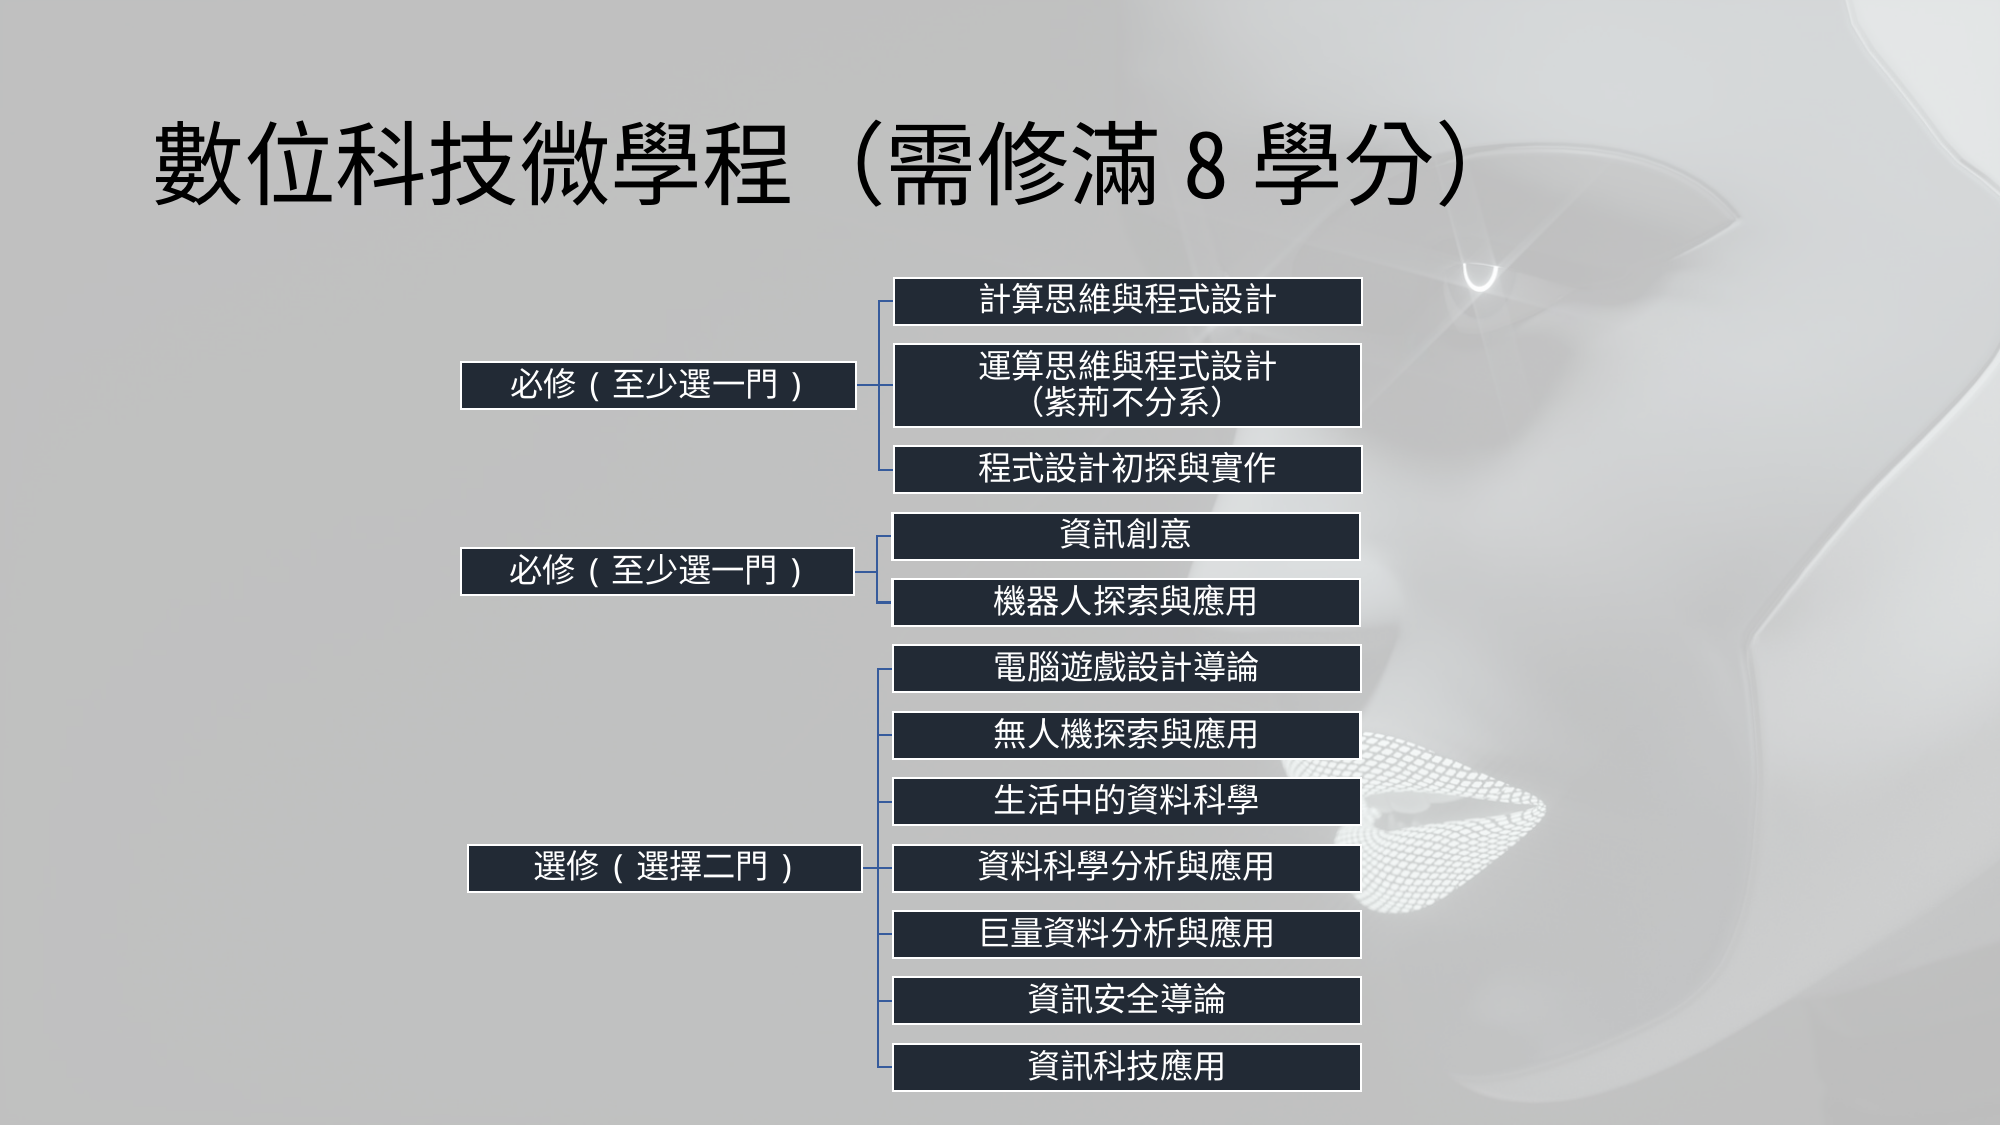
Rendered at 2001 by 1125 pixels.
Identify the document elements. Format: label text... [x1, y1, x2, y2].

text_box 必修(至少選一門) [460, 548, 855, 596]
text_box 無人機探索與應用 [893, 711, 1361, 759]
text_box 選修(選擇二門) [468, 844, 863, 892]
text_box 程式設計初探與實作 [894, 446, 1362, 494]
text_box 機器人探索與應用 [892, 578, 1360, 626]
text_box 運算思維與程式設計 （紫荊不分系） [894, 343, 1362, 427]
title 數位科技微學程（需修滿8學分） [137, 59, 1863, 278]
text_box 生活中的資料科學 [893, 778, 1361, 826]
text_box 資訊創意 [892, 512, 1360, 560]
text_box 資訊安全導論 [893, 977, 1361, 1025]
text_box 資訊科技應用 [893, 1043, 1361, 1091]
text_box 電腦遊戲設計導論 [893, 645, 1361, 693]
text_box 巨量資料分析與應用 [893, 910, 1361, 958]
text_box 計算思維與程式設計 [894, 277, 1362, 325]
text_box 必修(至少選一門) [460, 361, 856, 409]
text_box 資料科學分析與應用 [893, 844, 1361, 892]
